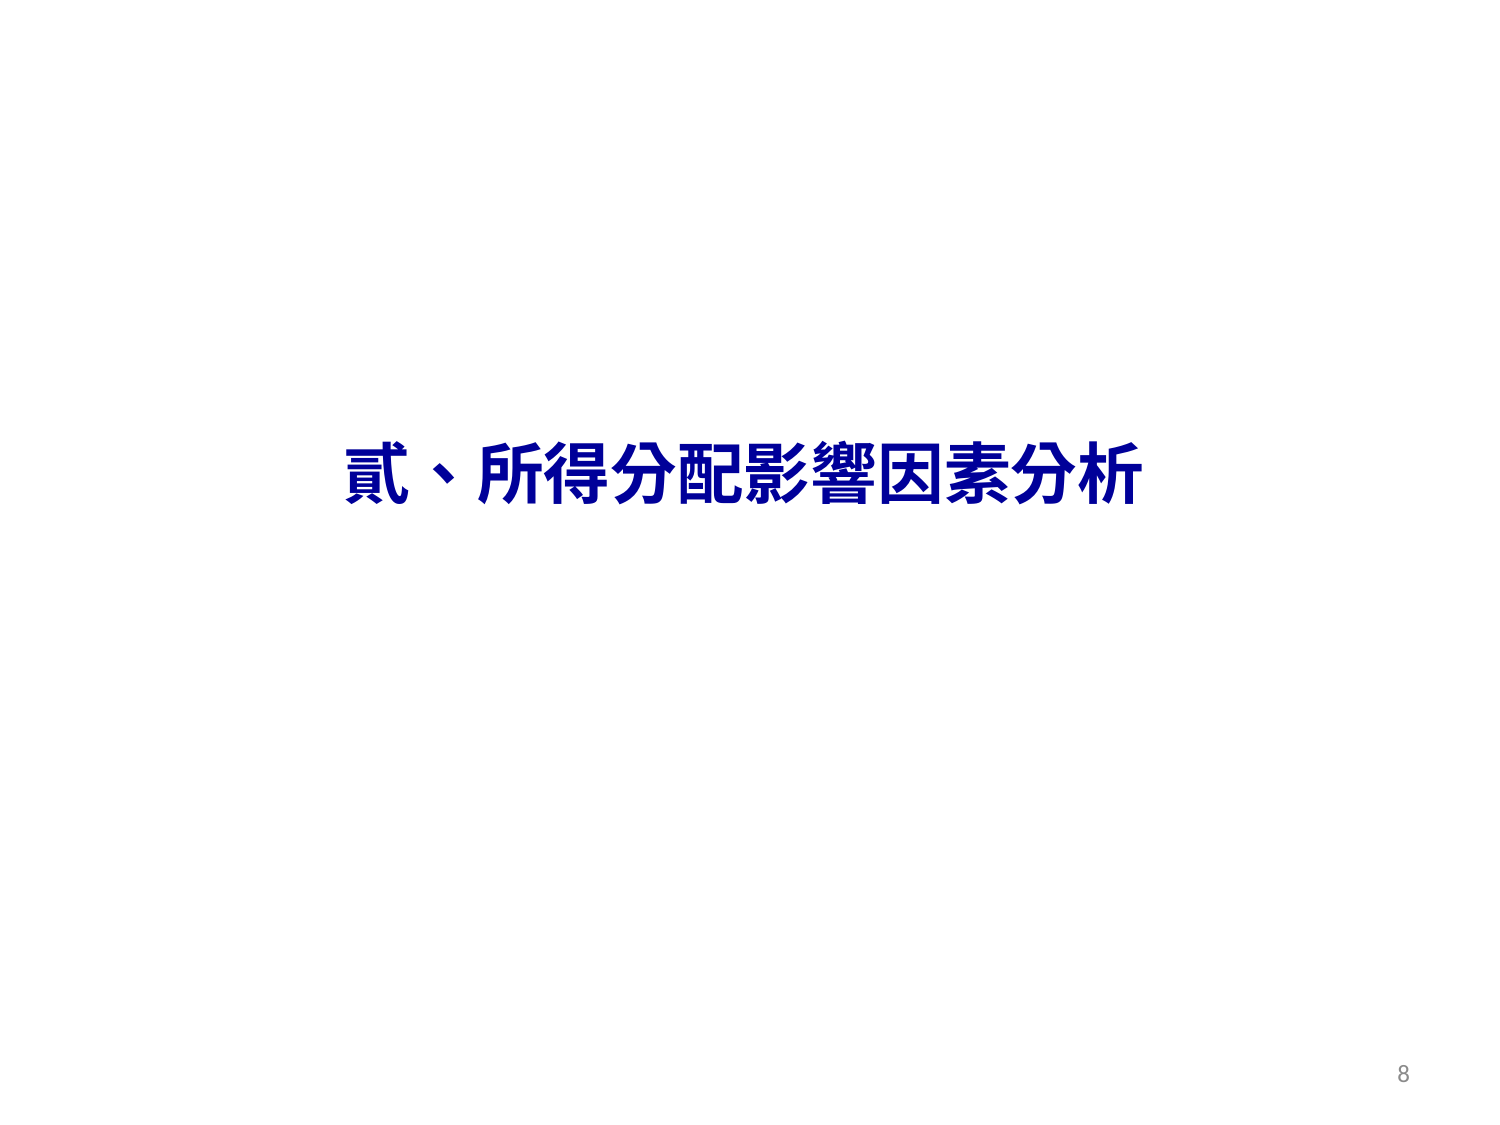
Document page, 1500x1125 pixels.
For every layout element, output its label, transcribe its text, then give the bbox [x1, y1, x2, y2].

slide_number <編號> [1074, 1042, 1425, 1103]
list 貳、所得分配影響因素分析 [135, 420, 1353, 1125]
